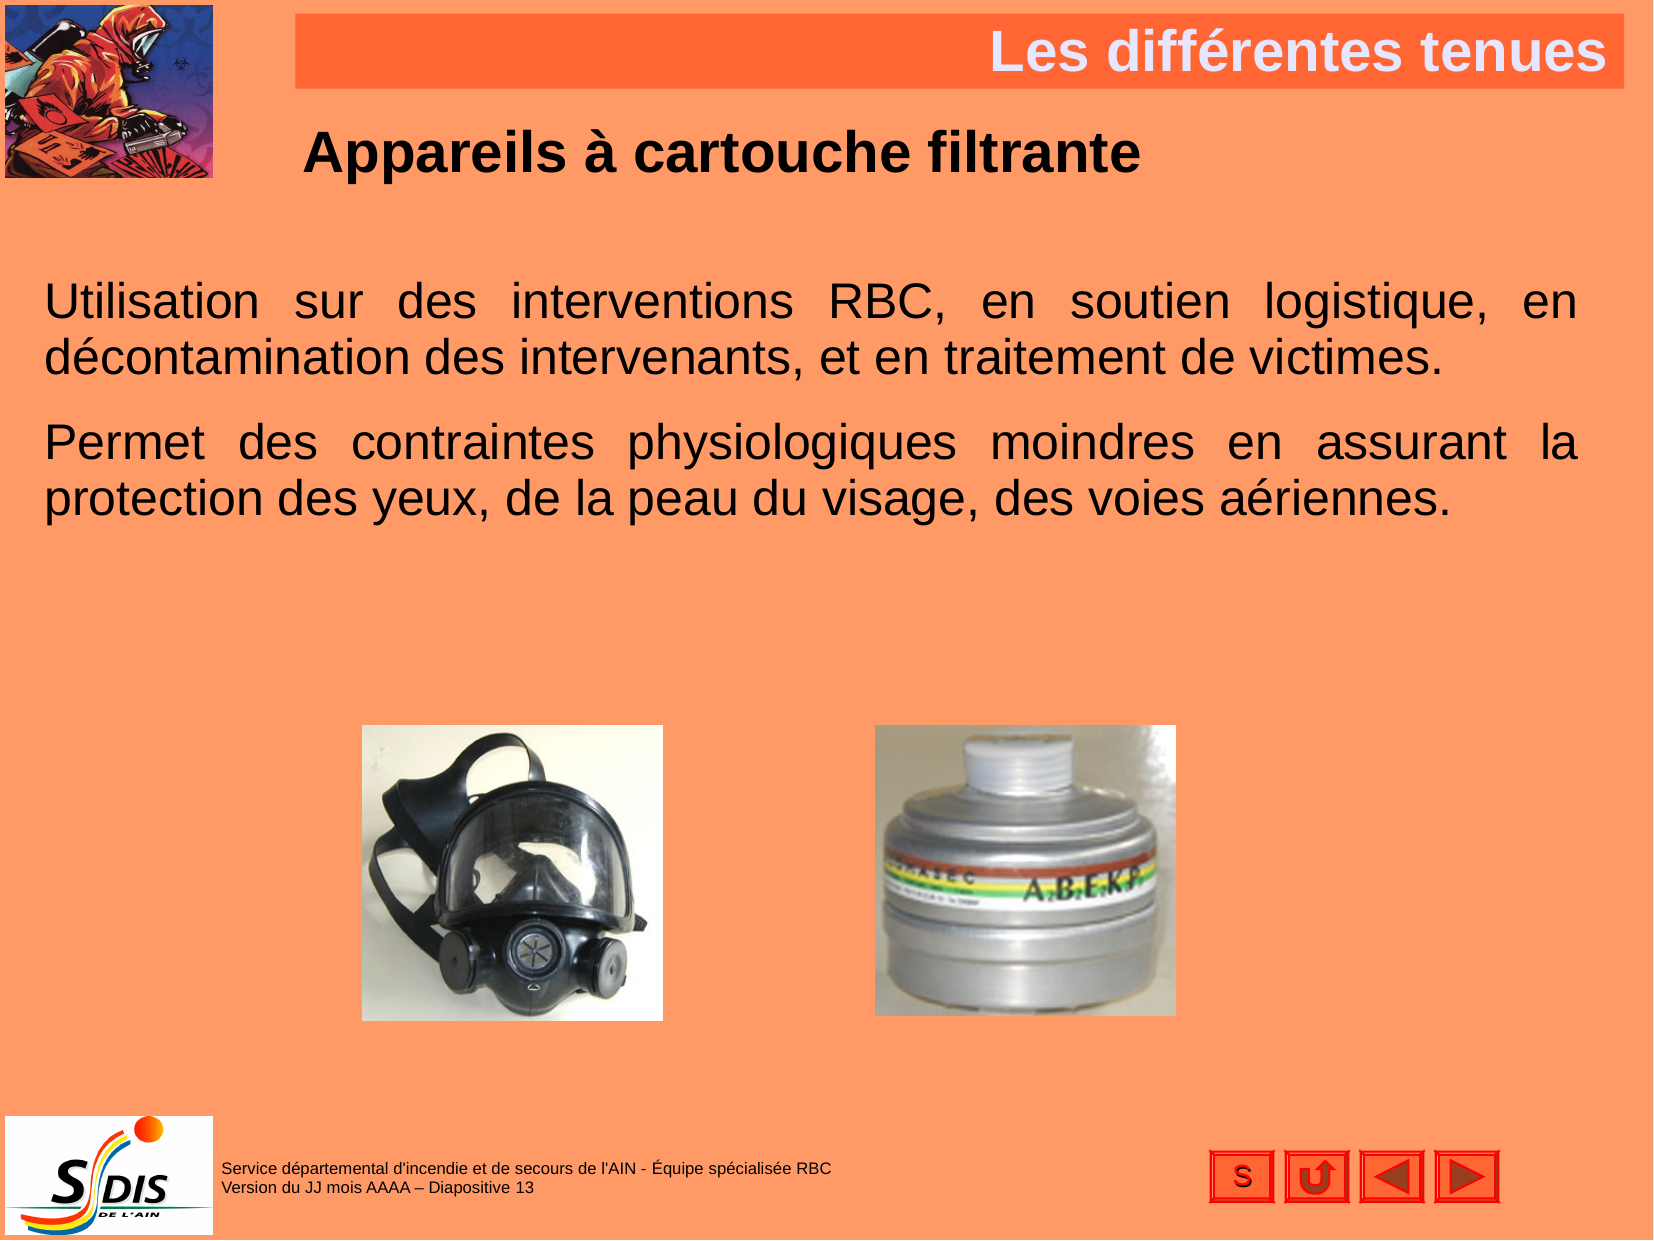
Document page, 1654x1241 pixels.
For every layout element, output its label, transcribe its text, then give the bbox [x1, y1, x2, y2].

picture [362, 725, 663, 1021]
list Utilisation sur des interventions RBC, en soutien logistique, en décontamination des intervenants, et en traitement de victimes. Permet des contraintes physiologiques moindres en assurant la protection des yeux, de la peau du visage, des voies aériennes. [29, 265, 1595, 857]
text_box Appareils à cartouche filtrante [287, 112, 1158, 193]
picture [875, 725, 1176, 1016]
text_box Les différentes tenues [295, 13, 1625, 89]
picture [5, 1116, 213, 1235]
picture [5, 5, 213, 178]
